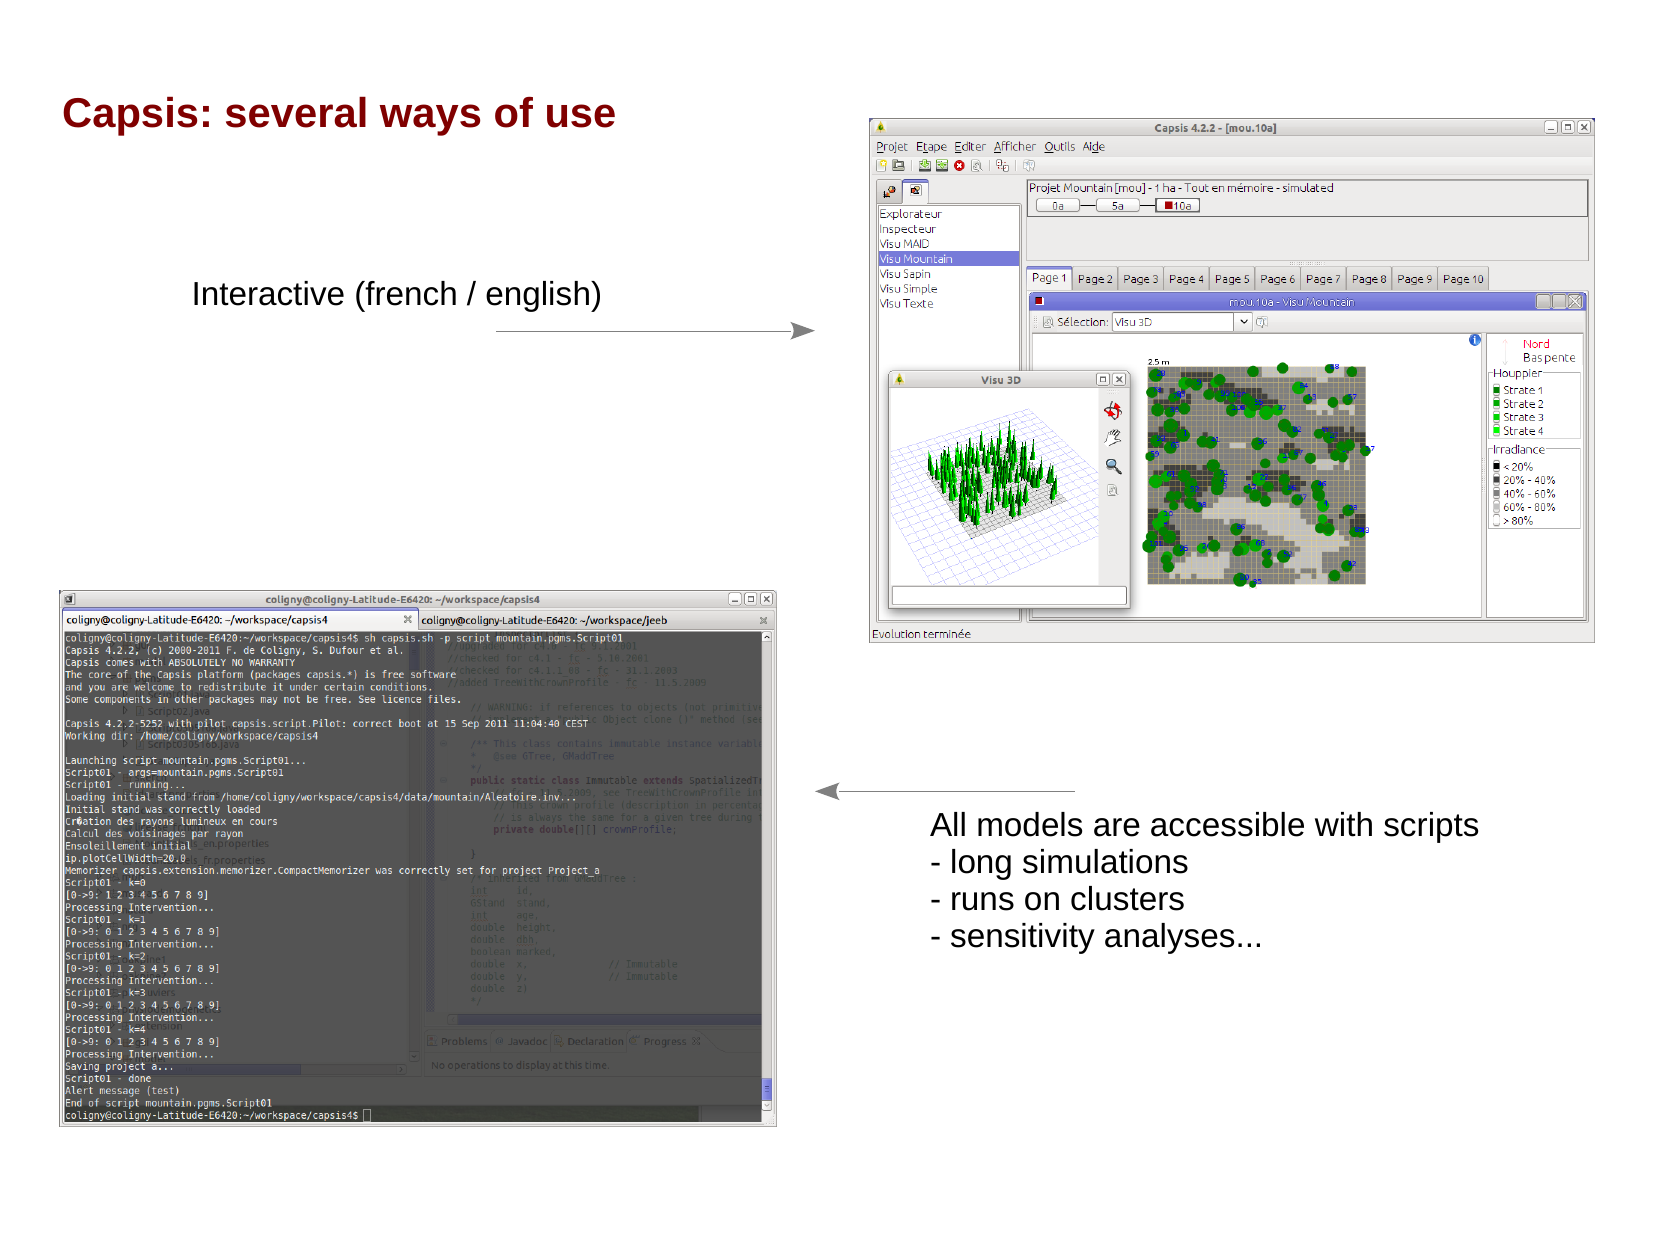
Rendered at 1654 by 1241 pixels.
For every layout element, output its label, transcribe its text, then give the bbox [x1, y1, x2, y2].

picture [869, 118, 1595, 643]
text_box Capsis: several ways of use [47, 82, 1418, 144]
text_box Interactive (french / english) [176, 265, 827, 318]
text_box All models are accessible with scripts - long simulations - runs on clusters - sensitivity analyses... [915, 797, 1536, 998]
picture [59, 590, 777, 1127]
